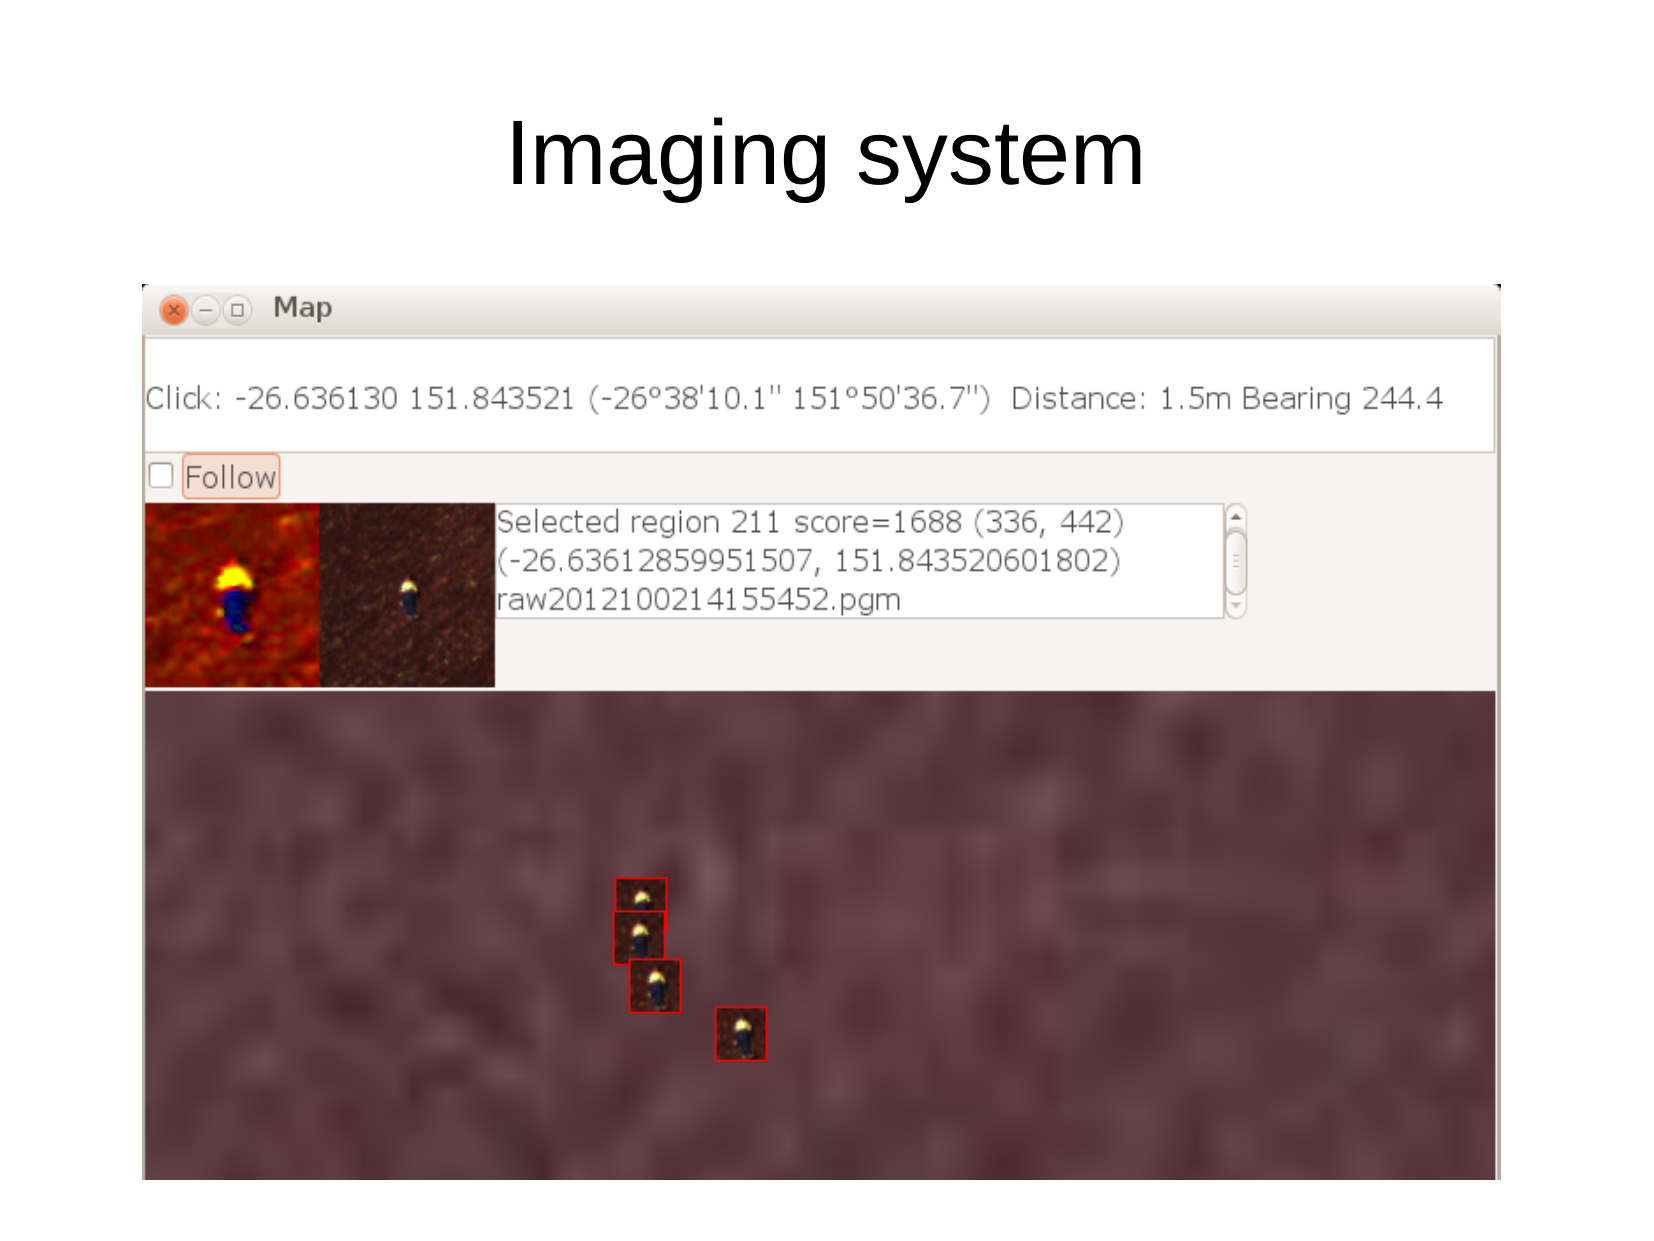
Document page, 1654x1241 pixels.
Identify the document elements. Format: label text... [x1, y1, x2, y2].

picture [142, 284, 1501, 1180]
title Imaging system [82, 49, 1571, 257]
